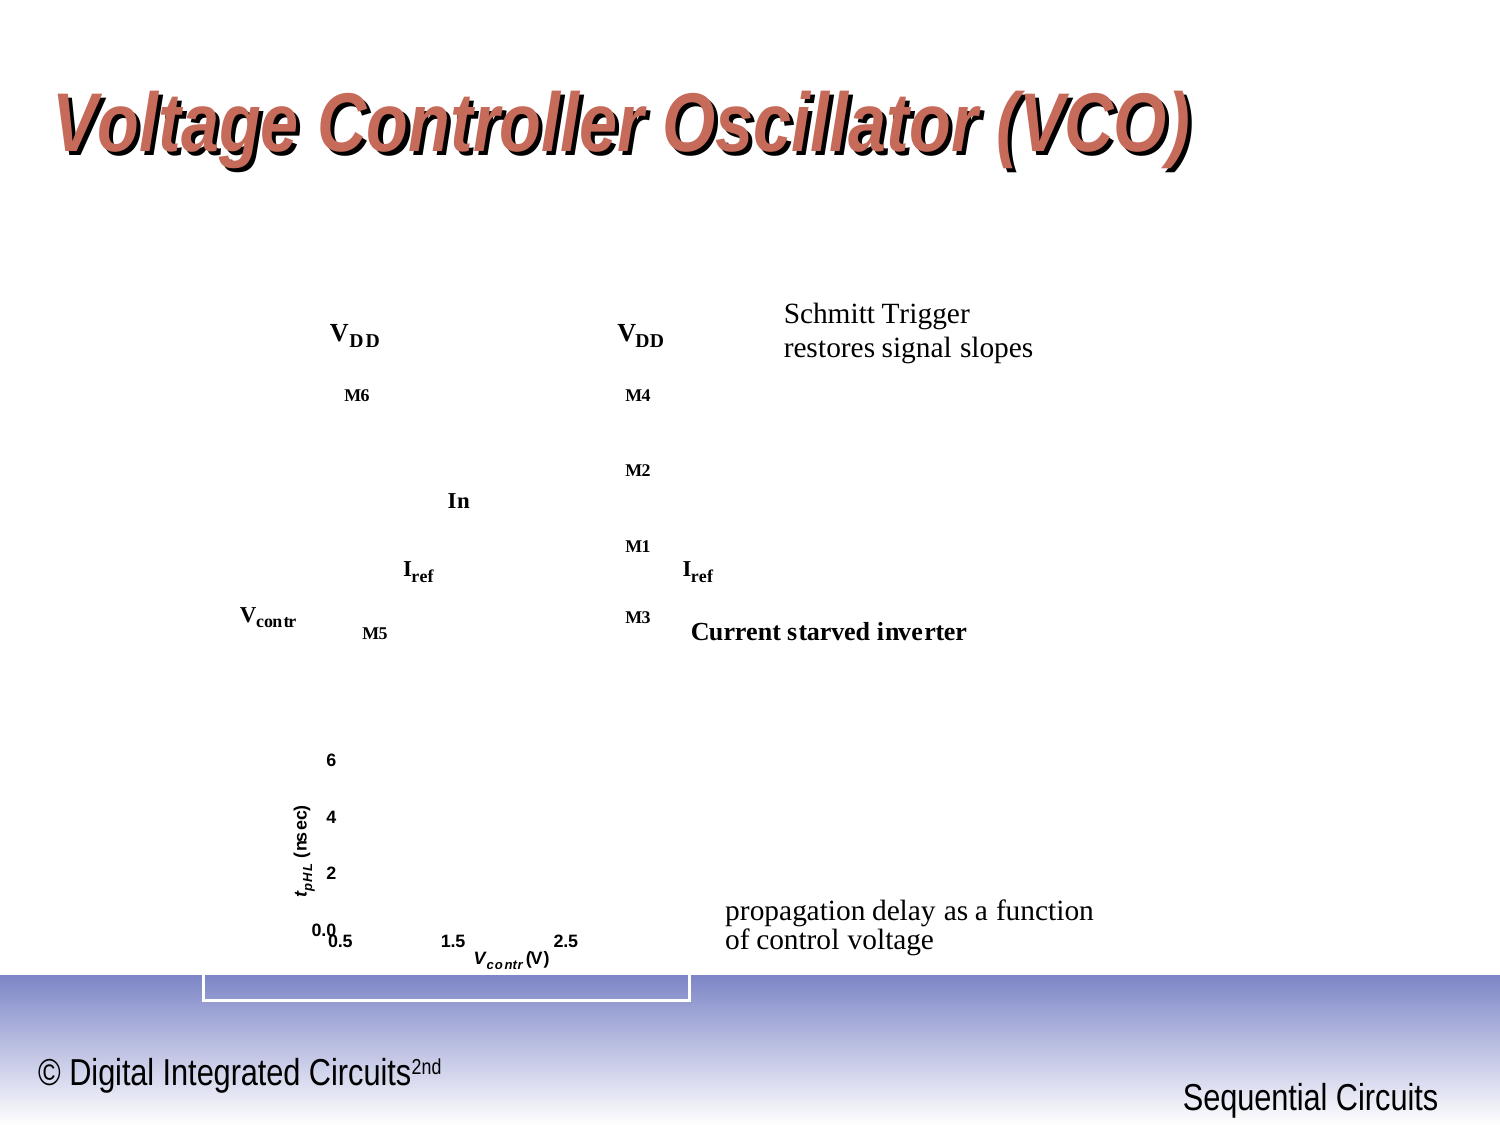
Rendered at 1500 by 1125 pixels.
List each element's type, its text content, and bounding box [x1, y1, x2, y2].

picture [187, 287, 1113, 1020]
title Voltage Controller Oscillator (VCO) [37, 37, 1463, 175]
